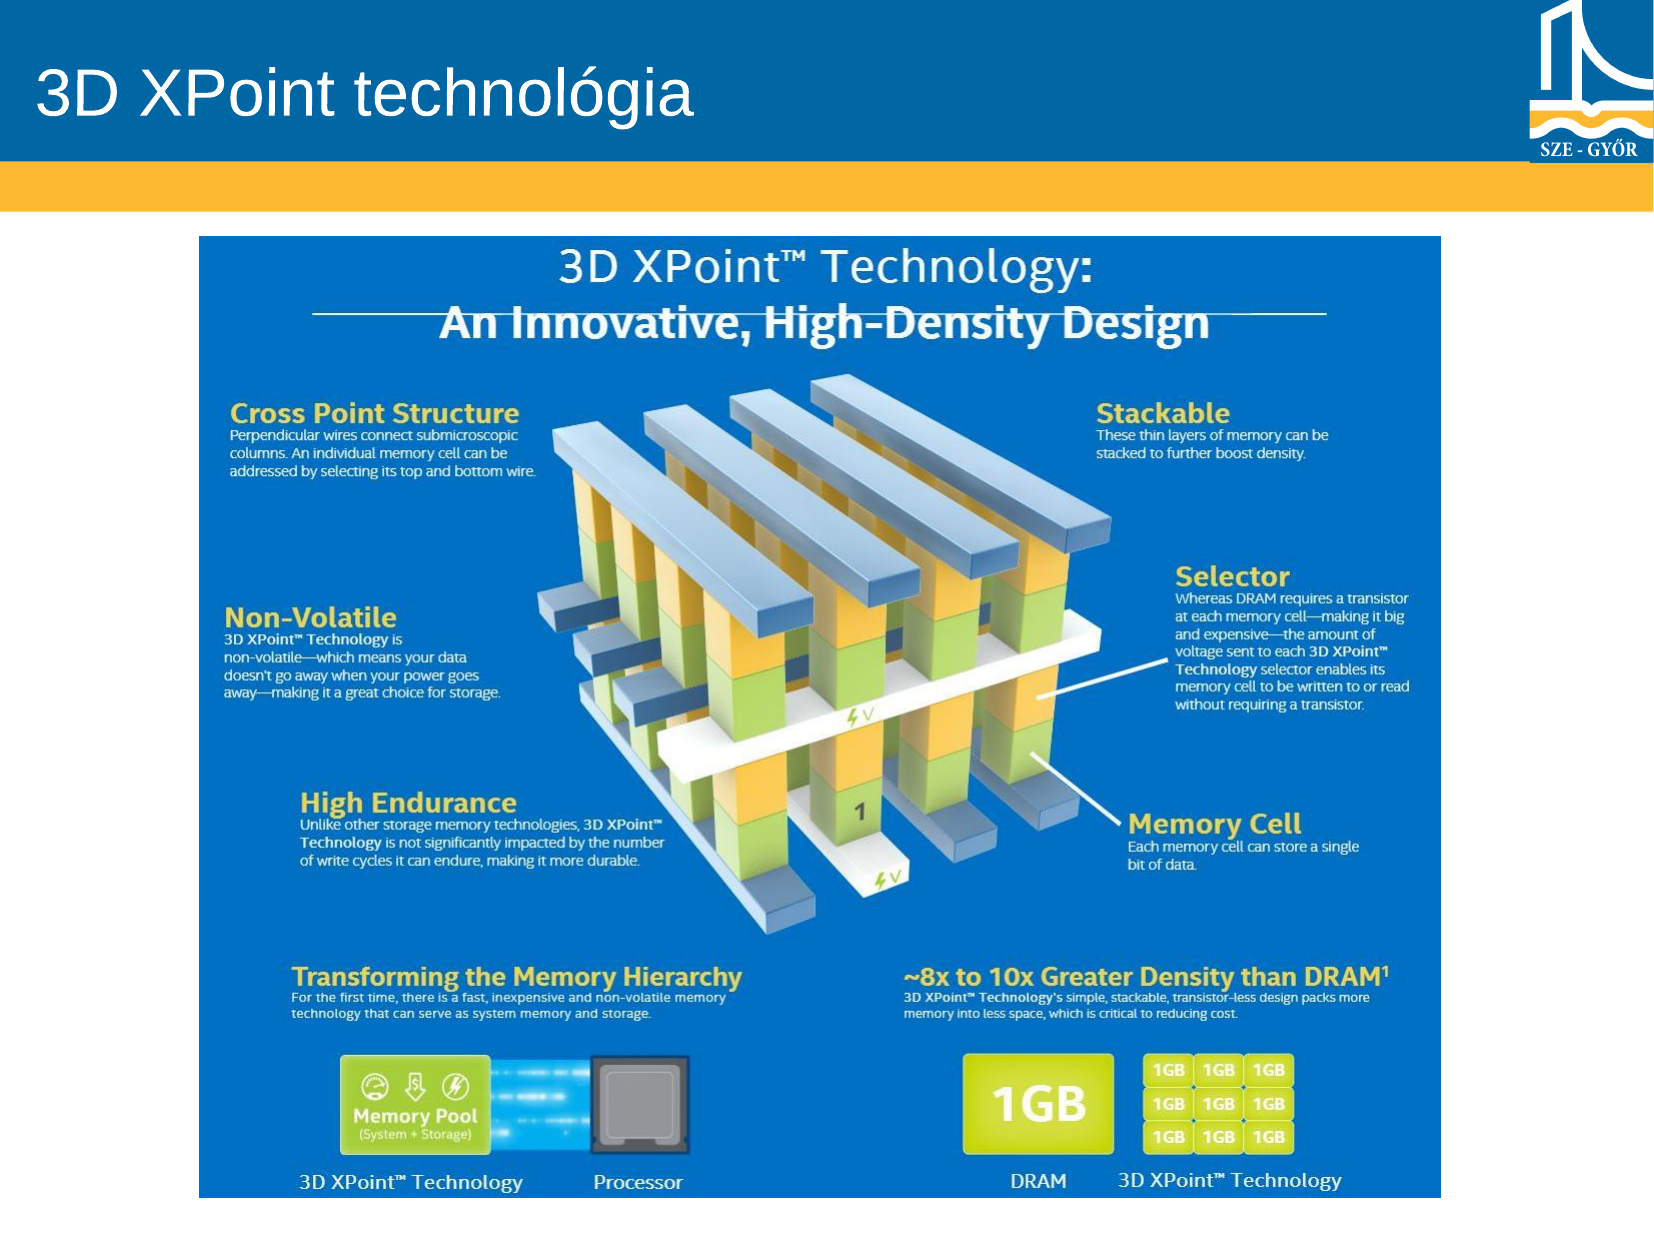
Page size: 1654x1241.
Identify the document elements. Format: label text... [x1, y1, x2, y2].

picture [199, 236, 1441, 1198]
text_box 3D XPoint technológia [34, 48, 1524, 144]
picture [1529, 0, 1654, 163]
